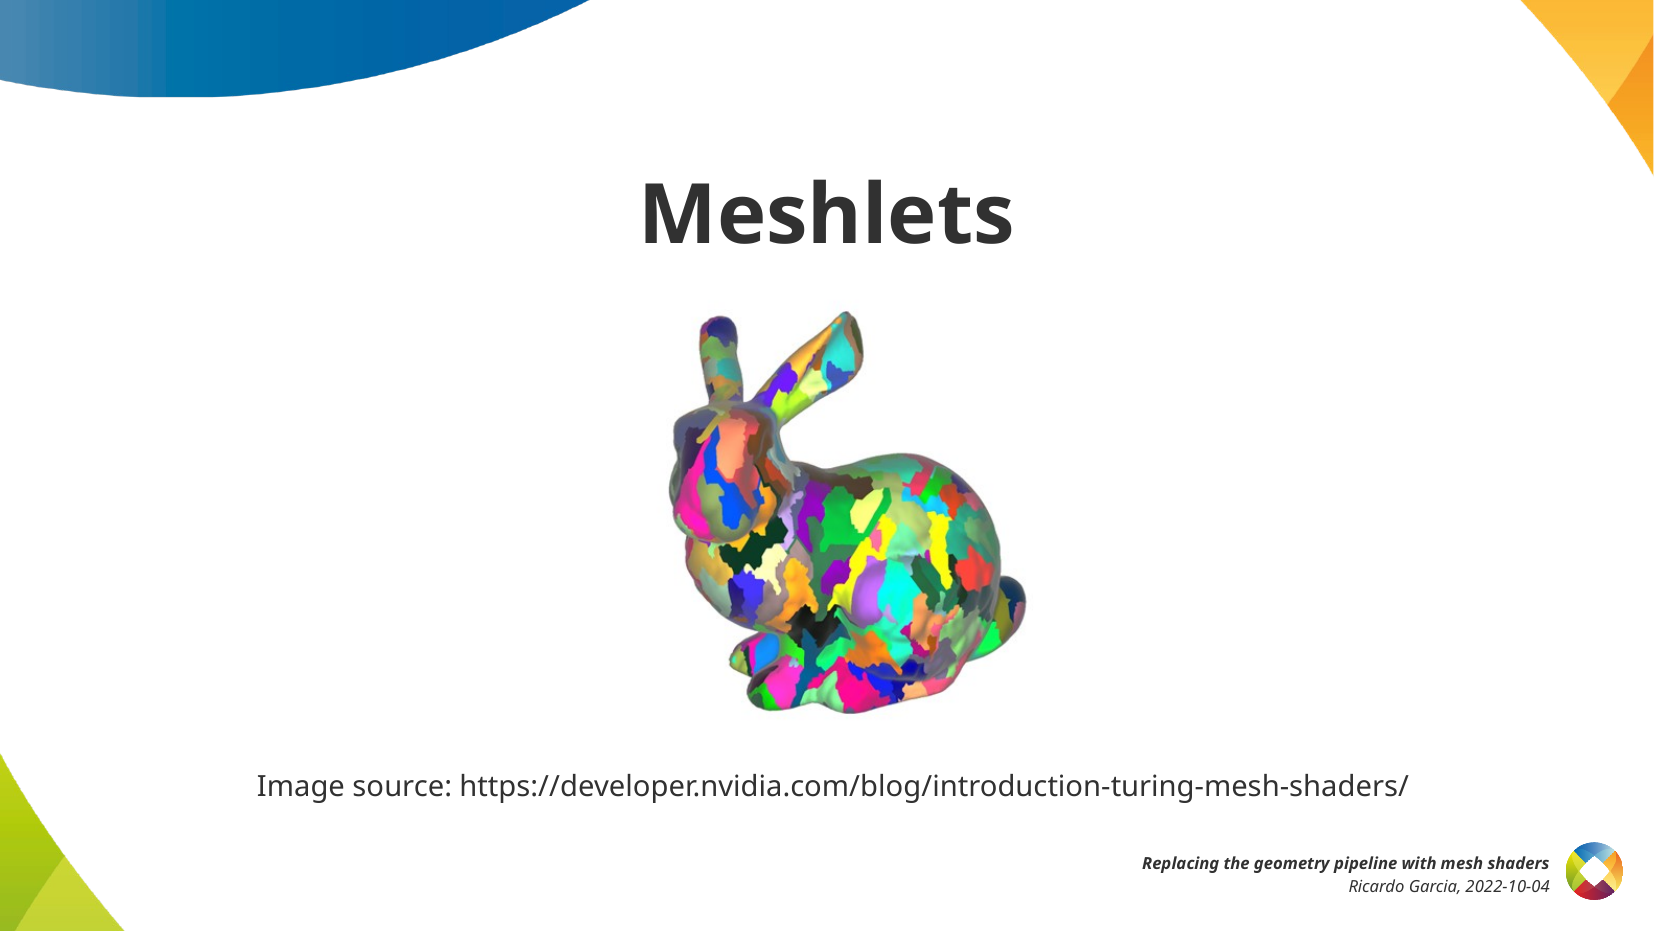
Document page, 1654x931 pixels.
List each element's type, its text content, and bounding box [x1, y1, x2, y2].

picture [641, 284, 1034, 739]
picture [0, 0, 167, 98]
text_box Image source: https://developer.nvidia.com/blog/introduction-turing-mesh-shaders/ [206, 738, 1447, 830]
text_box Meshlets [236, 147, 1418, 260]
picture [1519, 0, 1654, 178]
picture [215, 0, 591, 98]
text_box Replacing the geometry pipeline with mesh shaders Ricardo Garcia, 2022-10-04 [147, 844, 1565, 899]
picture [1564, 841, 1625, 901]
picture [0, 752, 126, 931]
